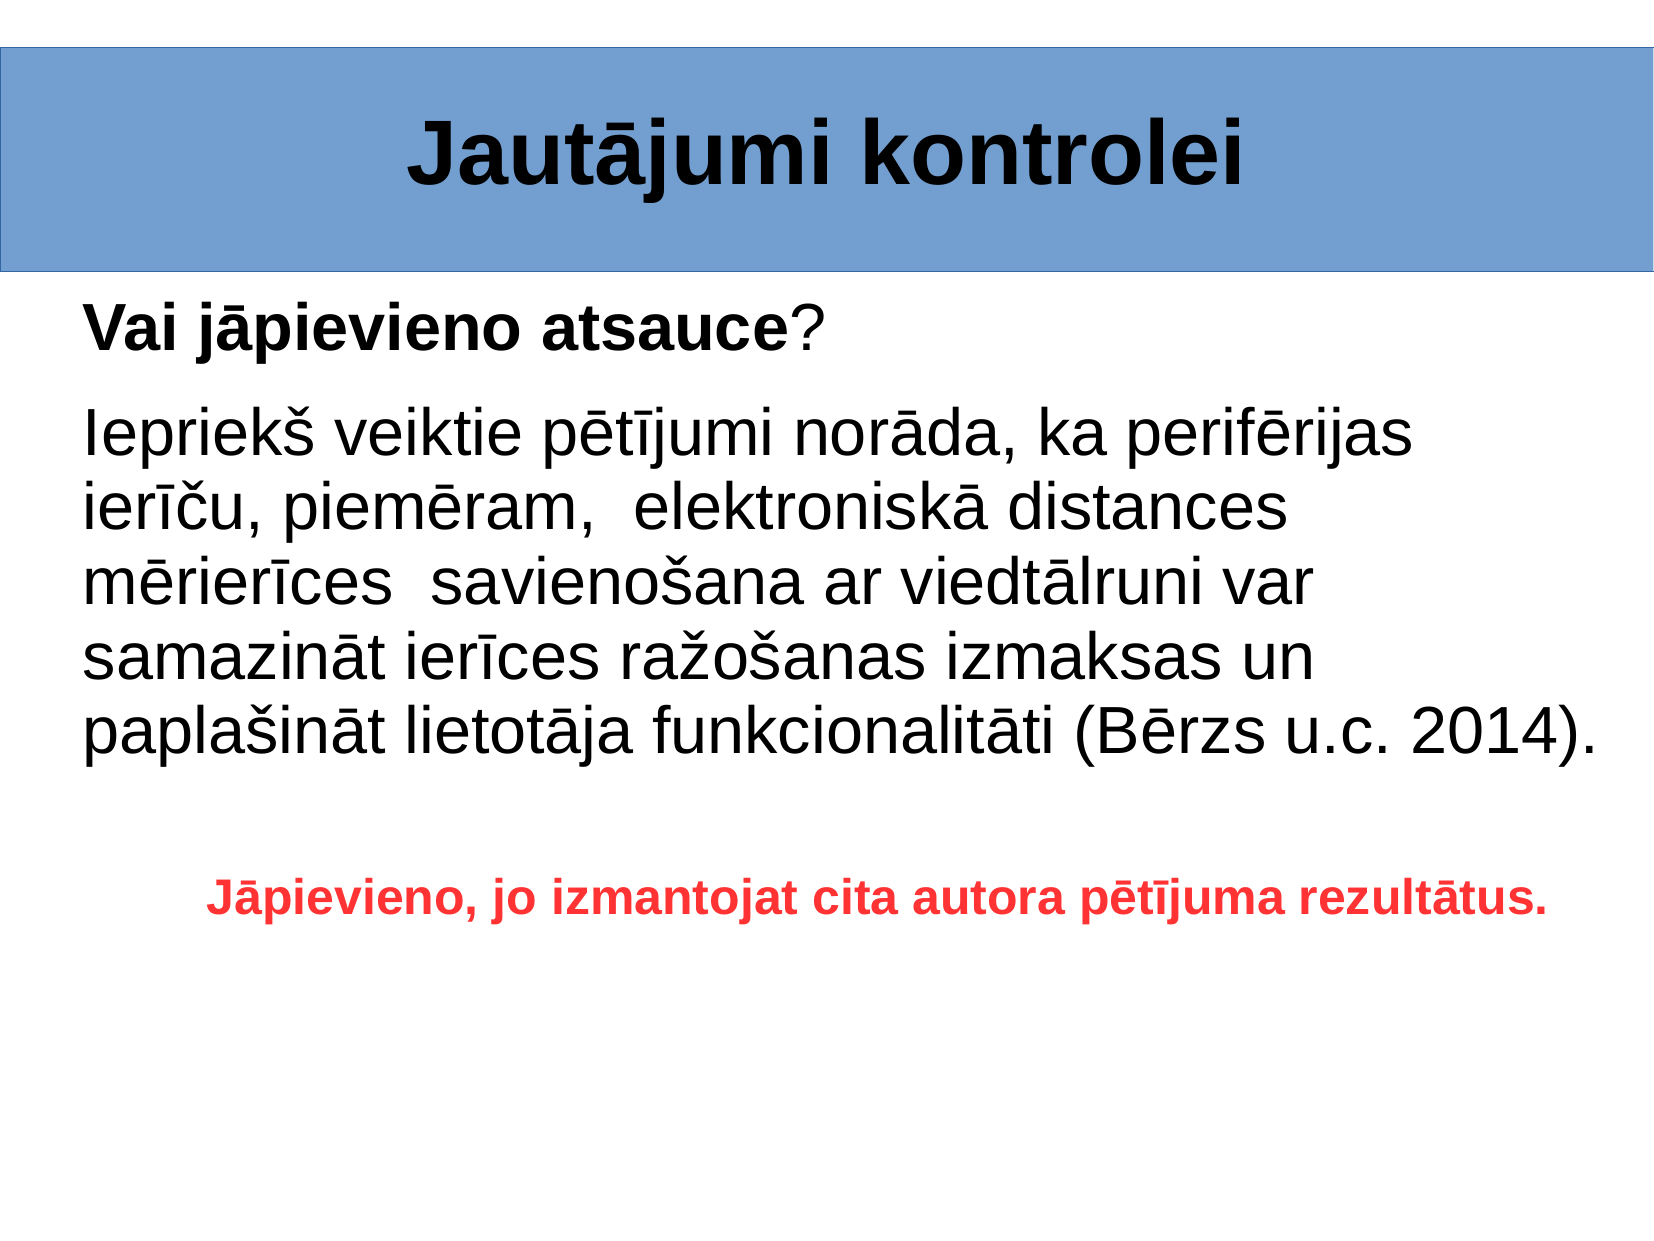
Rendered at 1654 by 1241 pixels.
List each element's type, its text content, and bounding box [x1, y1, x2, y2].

title Jautājumi kontrolei [82, 49, 1571, 257]
text_box [0, 47, 1654, 272]
list Vai jāpievieno atsauce? Iepriekš veiktie pētījumi norāda, ka perifērijas ierīču, piemēram, elektroniskā distances mērierīces savienošana ar viedtālruni var samazināt ierīces ražošanas izmaksas un paplašināt lietotāja funkcionalitāti (Bērzs u.c. 2014). [82, 290, 1607, 1010]
text_box Jāpievieno, jo izmantojat cita autora pētījuma rezultātus. [192, 862, 1566, 934]
